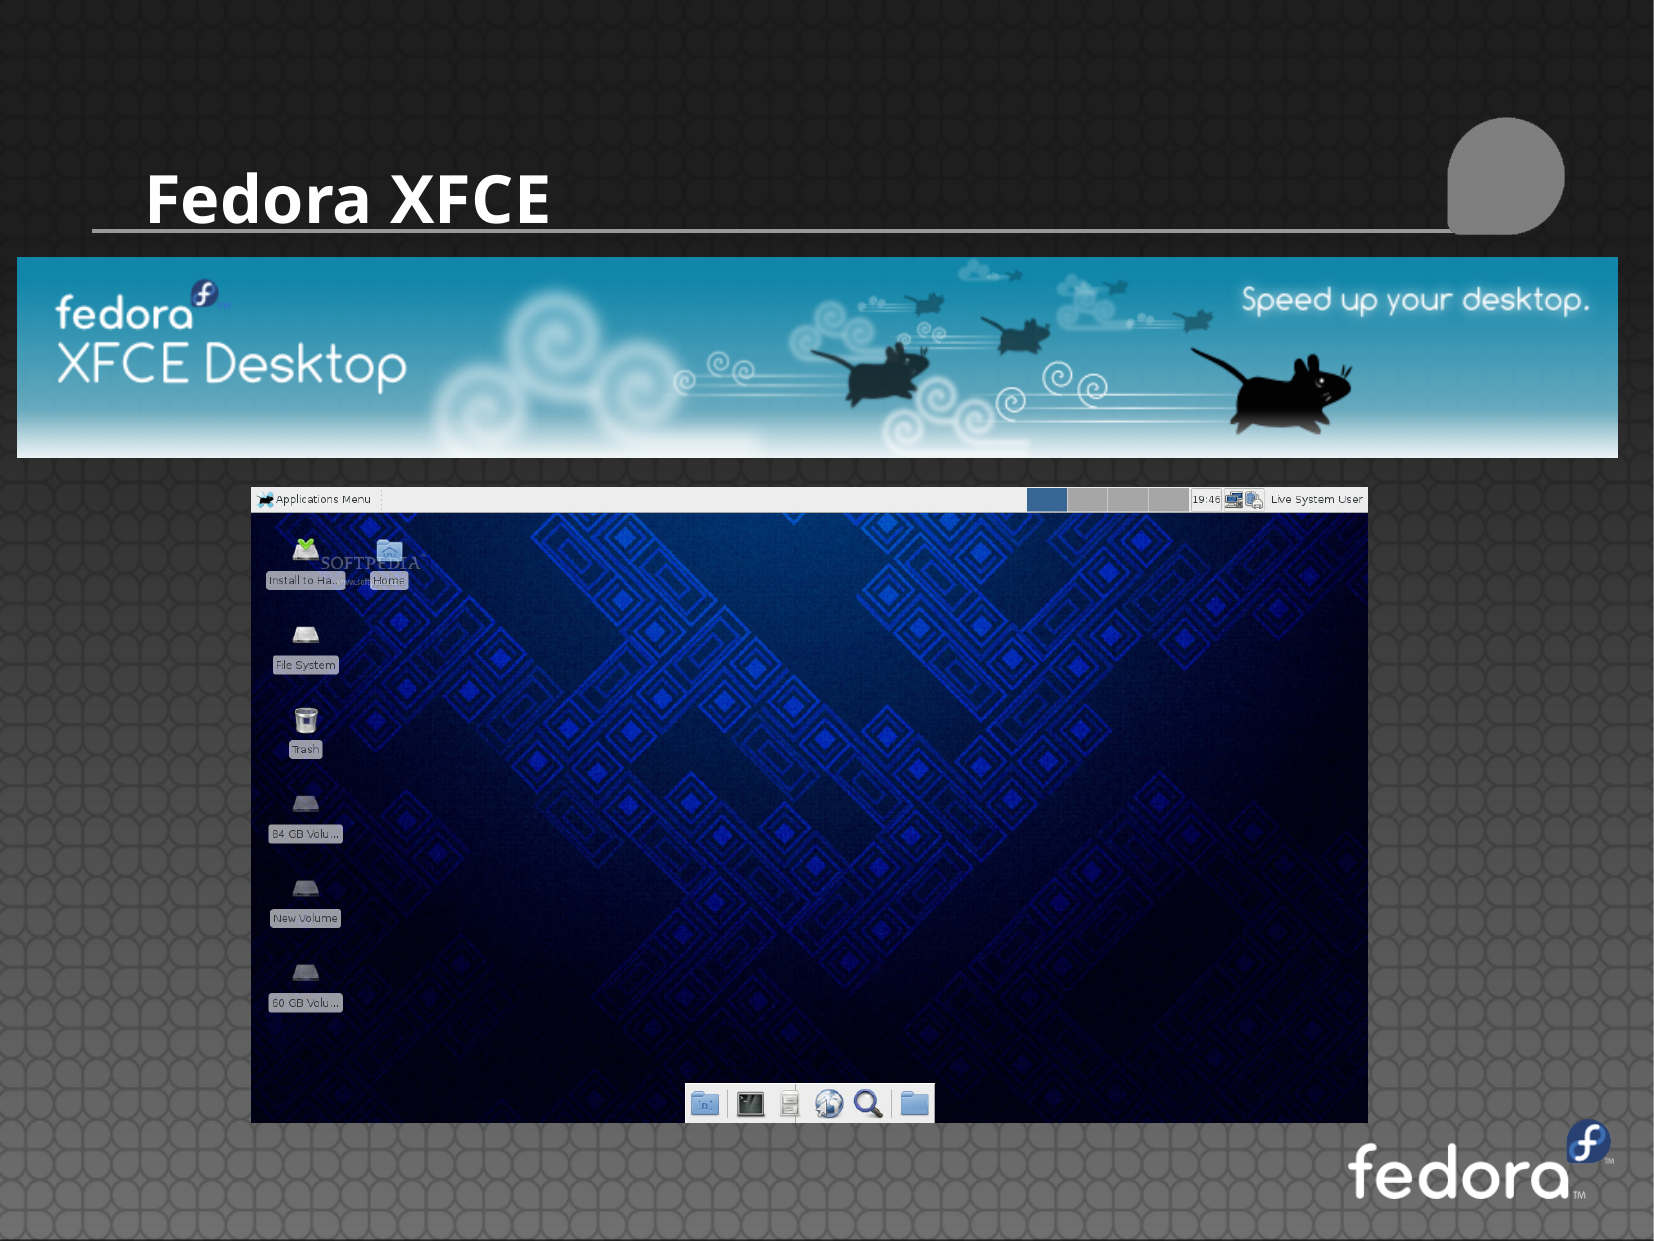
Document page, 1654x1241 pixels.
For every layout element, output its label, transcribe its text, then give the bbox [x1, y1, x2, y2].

picture [0, 0, 1654, 1241]
title Fedora XFCE [144, 130, 1633, 267]
